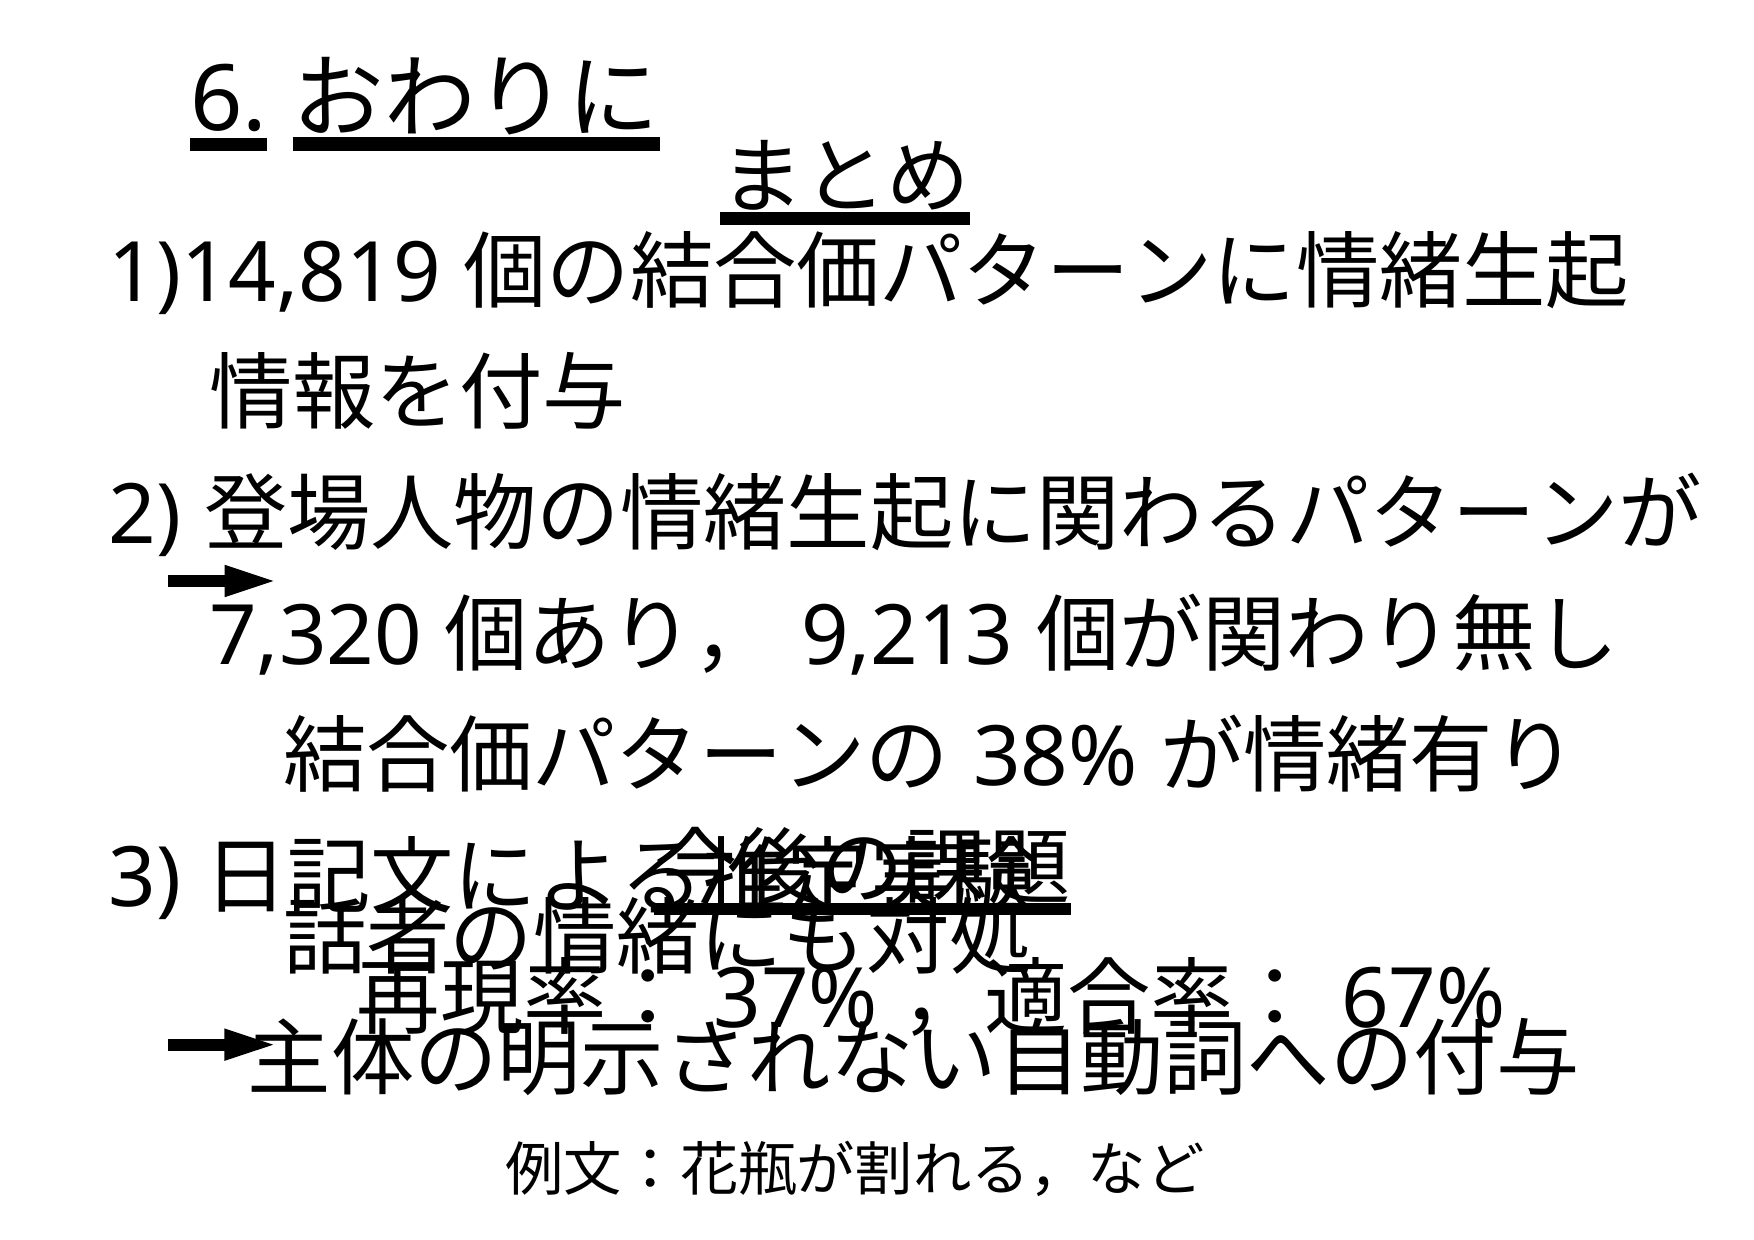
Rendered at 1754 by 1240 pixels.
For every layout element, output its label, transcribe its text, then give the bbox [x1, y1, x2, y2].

text_box まとめ [720, 109, 971, 205]
text_box 6.おわりに [190, 24, 671, 135]
text_box 1)14,819個の結合価パターンに情緒生起 情報を付与 2)登場人物の情緒生起に関わるパターンが 7,320個あり，9,213個が関わり無し 結合価パターンの38%が情緒有り 3)日記文による推定実験 再現率：37%，適合率：67% [73, 205, 1713, 871]
text_box 話者の情緒にも対処 主体の明示されない自動詞への付与 [0, 871, 1754, 1240]
text_box 例文：花瓶が割れる，など [505, 1123, 1205, 1193]
